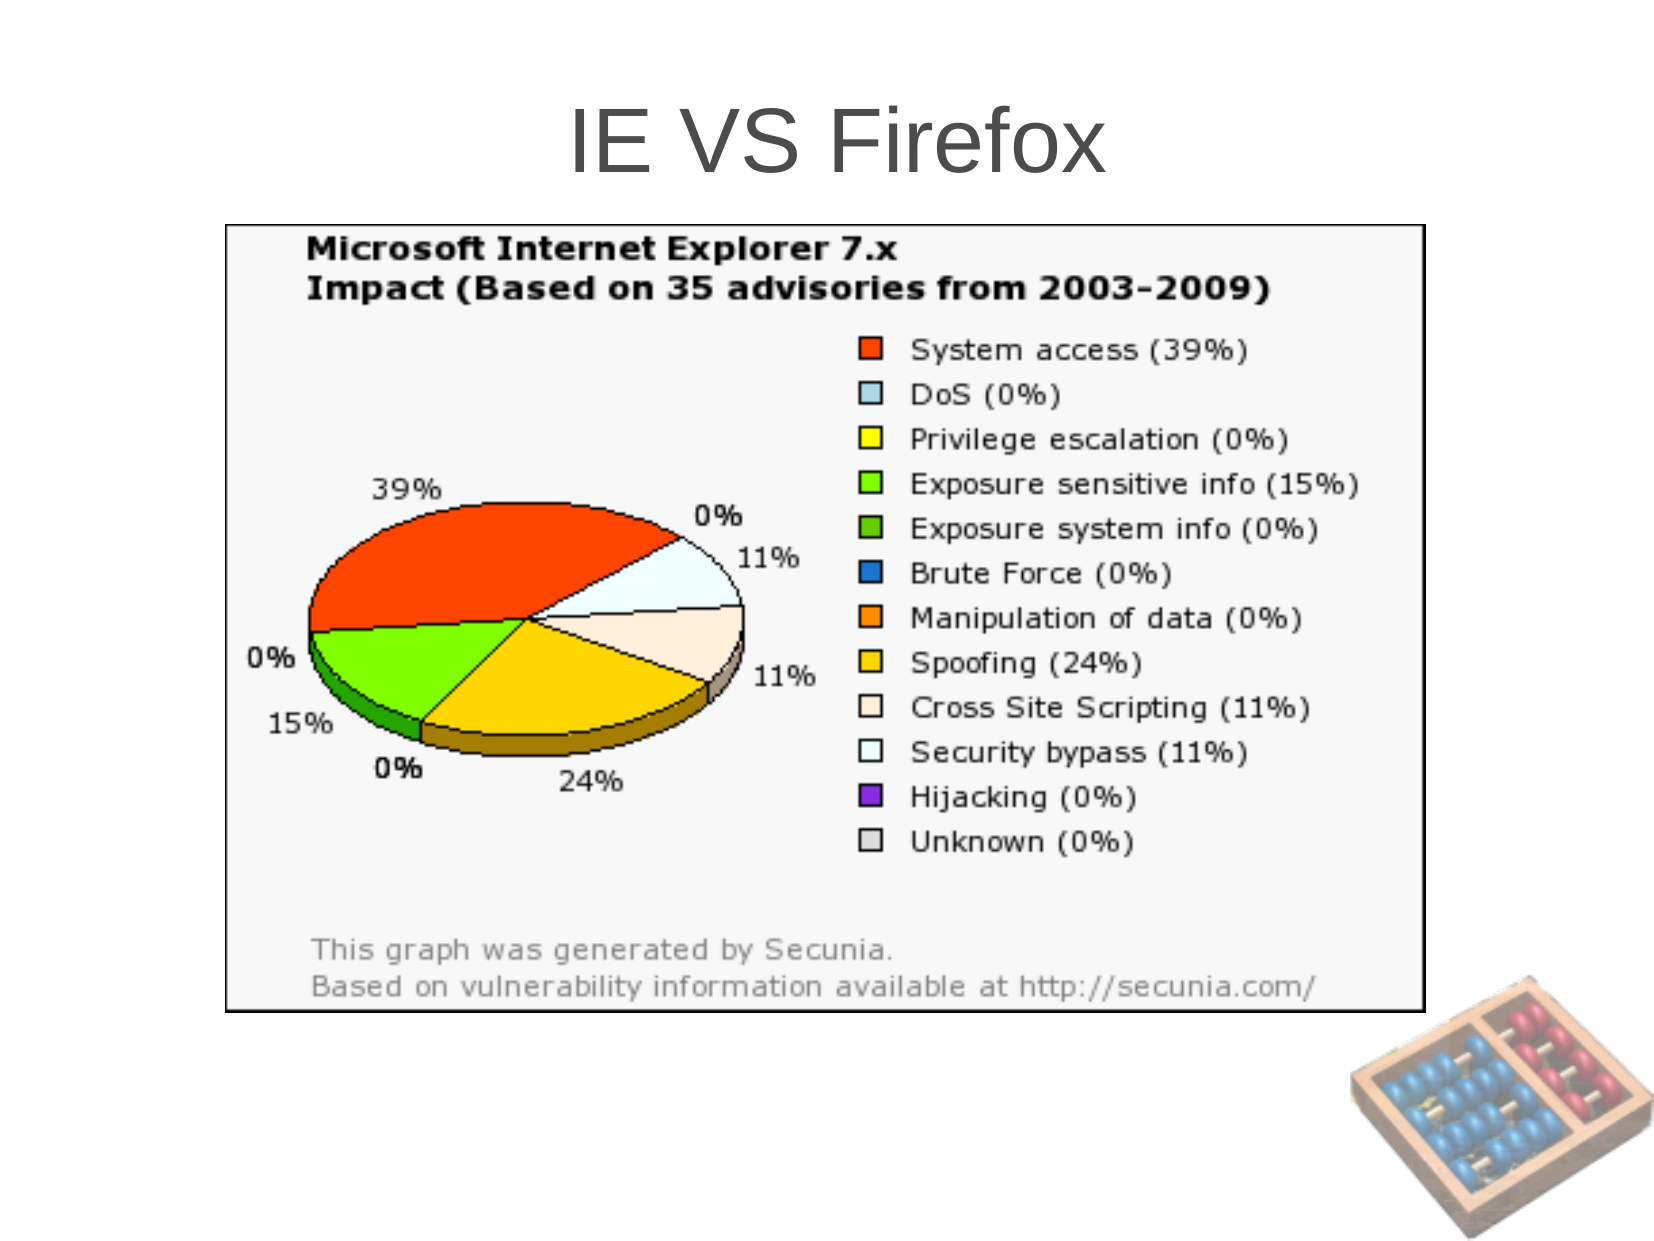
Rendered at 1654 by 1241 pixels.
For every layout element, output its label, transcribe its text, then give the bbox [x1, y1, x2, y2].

title IE VS Firefox [75, 37, 1601, 245]
picture [225, 224, 1426, 1013]
